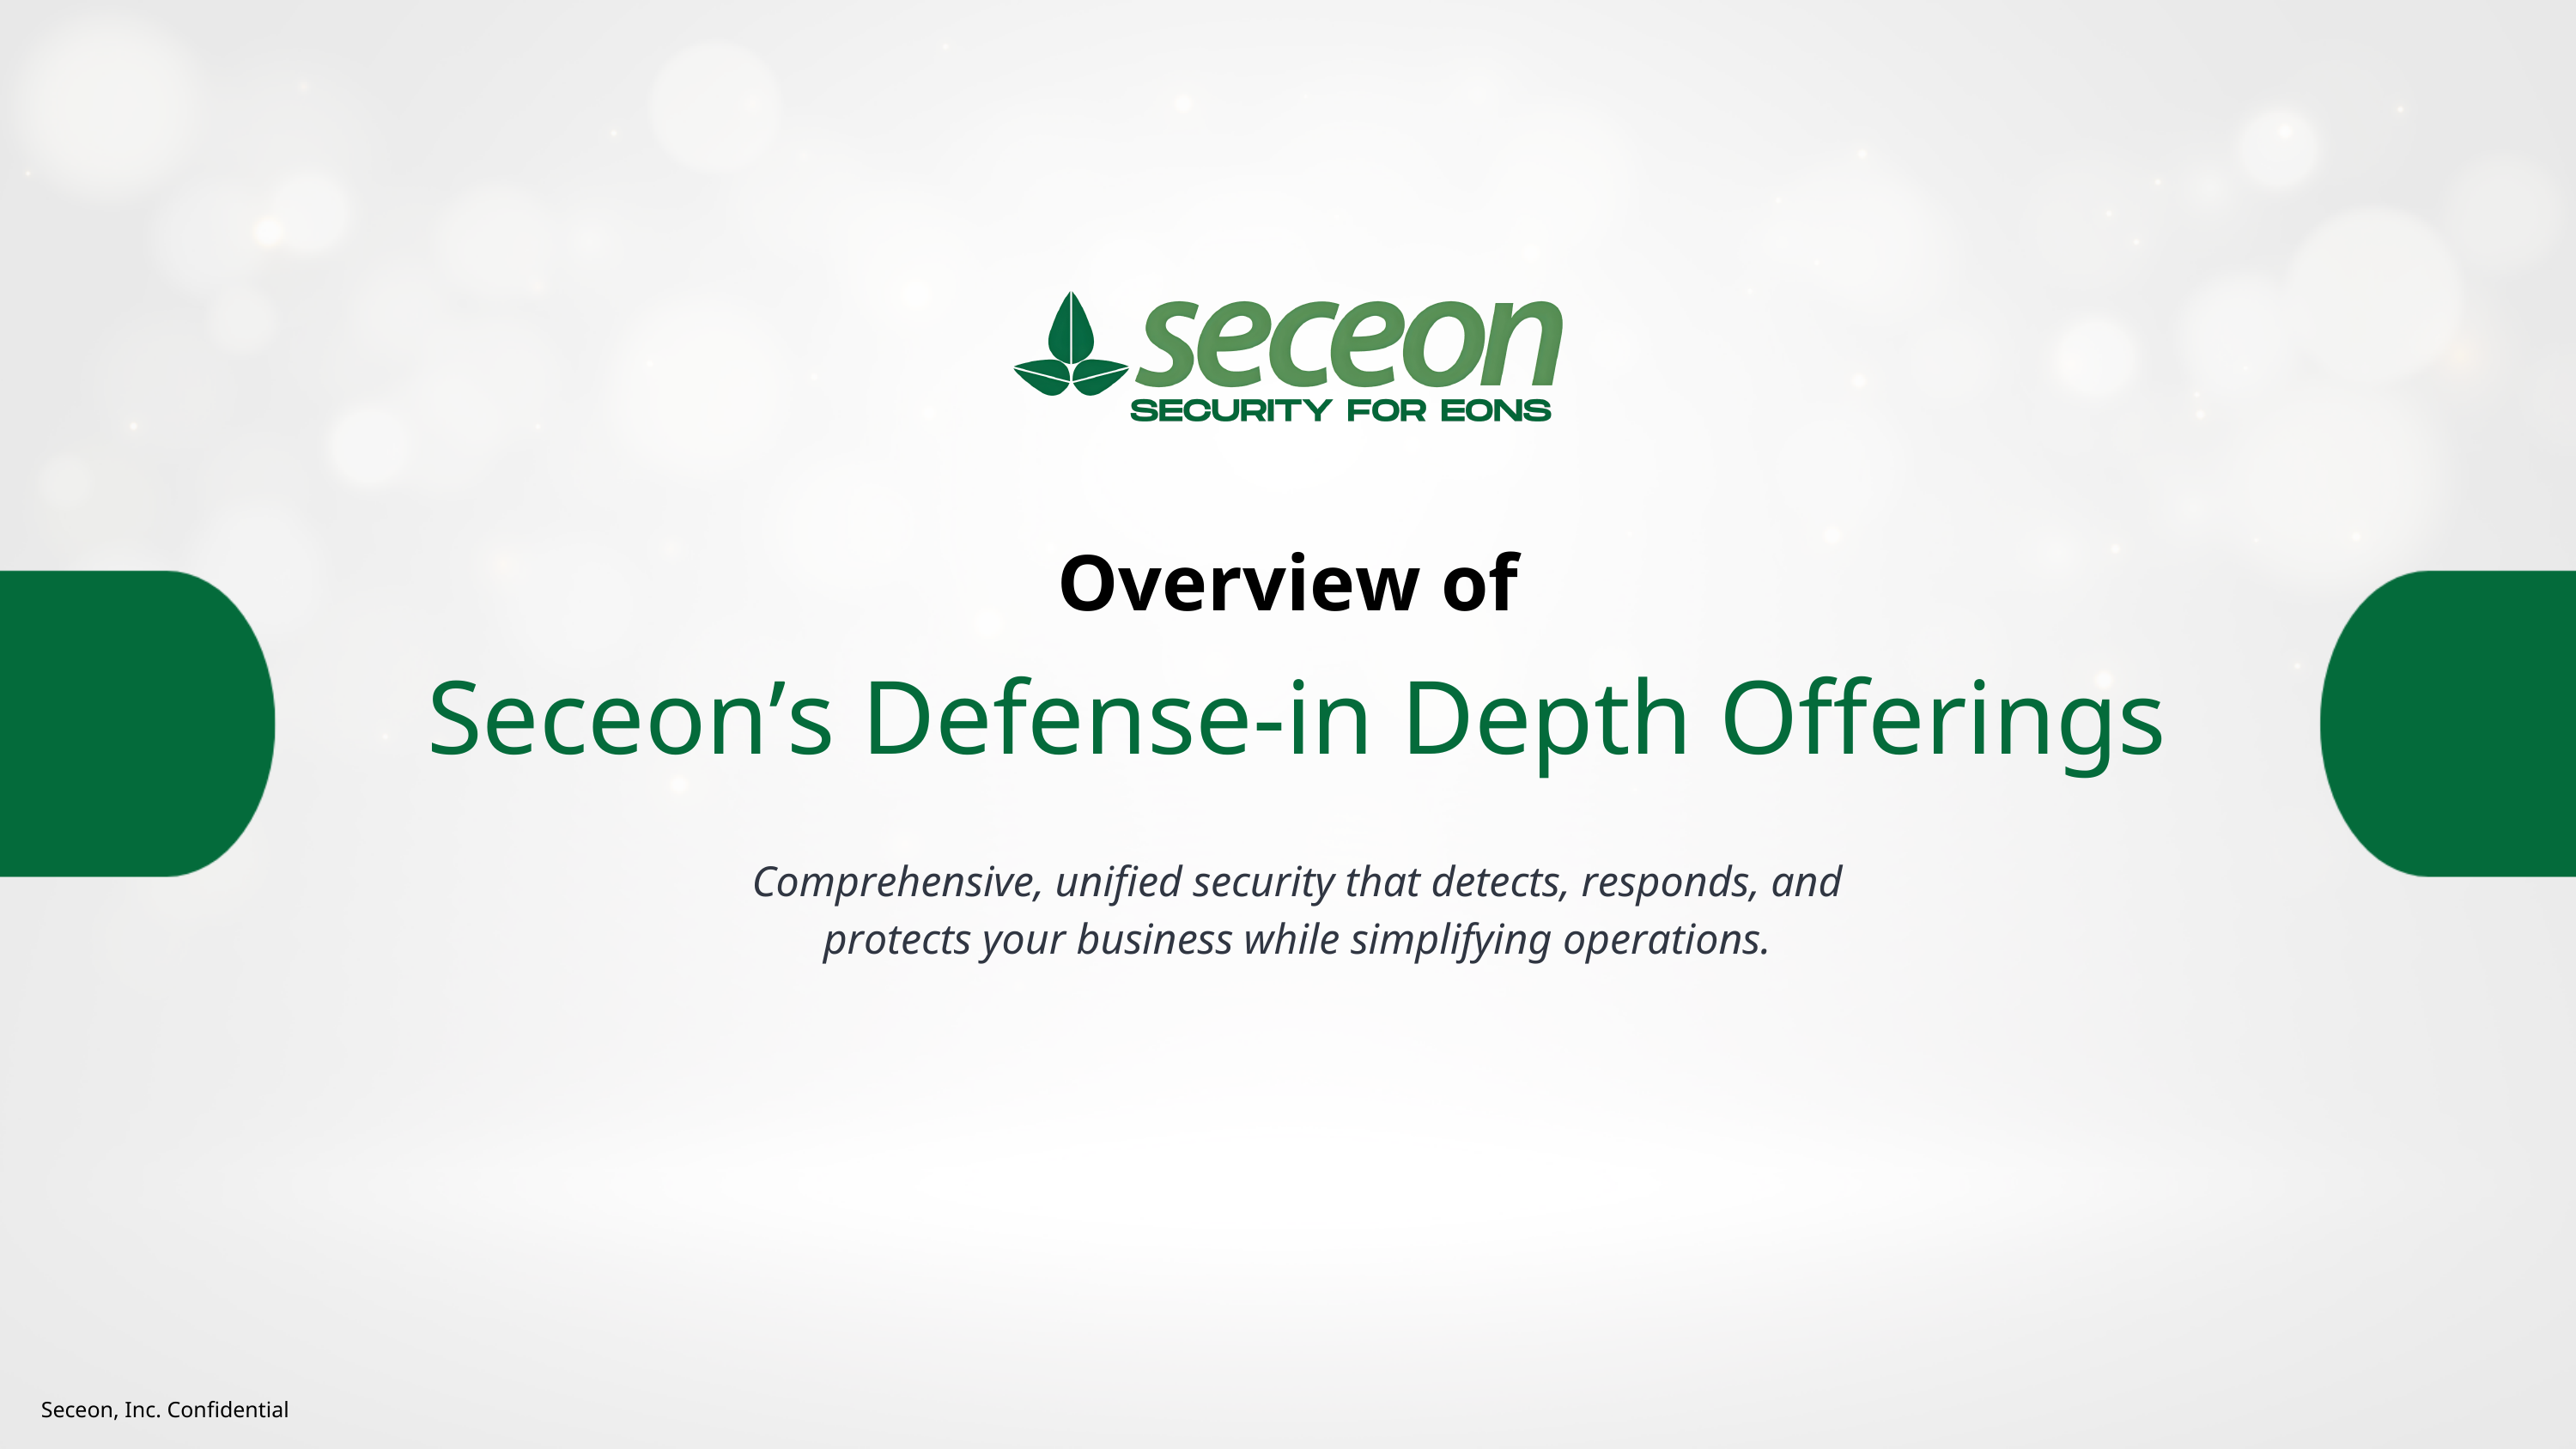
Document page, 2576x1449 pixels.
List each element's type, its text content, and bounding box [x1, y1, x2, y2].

picture [1003, 282, 1573, 437]
text_box Comprehensive, unified security that detects, responds, and protects your business while simplifying operations. [696, 847, 1899, 956]
text_box Seceon’s Defense-in Depth Offerings​ [308, 634, 2287, 758]
text_box Overview of [890, 496, 1686, 591]
